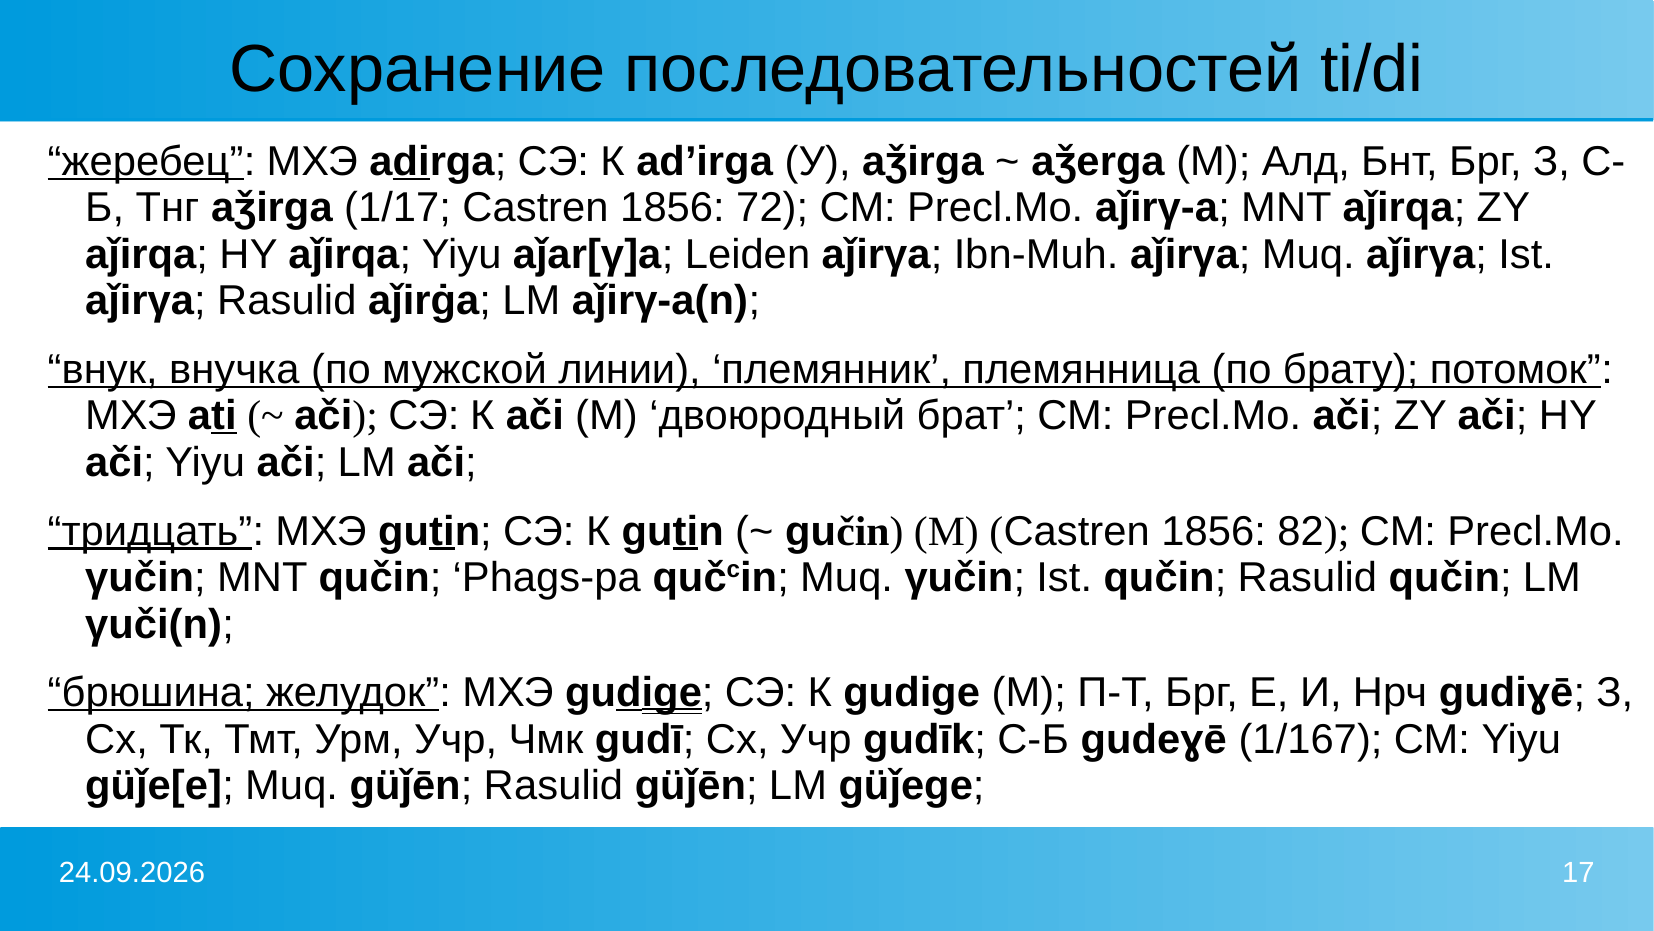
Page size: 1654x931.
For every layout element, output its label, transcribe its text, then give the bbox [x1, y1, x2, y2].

list “жеребец”: МХЭ adirga; СЭ: К ad’irga (У), aǯirga ~ aǯerga (М); Алд, Бнт, Брг, З, С-Б, Тнг aǯirga (1/17; Castren 1856: 72); СМ: Precl.Mo. aǰirγ-a; MNT aǰirqa; ZY aǰirqa; HY aǰirqa; Yiyu aǰar[γ]a; Leiden aǰirγa; Ibn-Muh. aǰirγa; Muq. aǰirγa; Ist. aǰirγa; Rasulid aǰirġa; LM aǰirγ-a(n); “внук, внучка (по мужской линии), ‘племянник’, племянница (по брату); потомок”: МХЭ ati (~ ači); СЭ: К ači (М) ‘двоюродный брат’; СМ: Precl.Mo. ači; ZY ači; HY ači; Yiyu ači; LM ači; “тридцать”: МХЭ gutin; СЭ: К gutin (~ gučin) (М) (Castren 1856: 82); СМ: Precl.Mo. γučin; MNT qučin; ‘Phags-pa qučcin; Muq. γučin; Ist. qučin; Rasulid qučin; LM γuči(n); “брюшина; желудок”: МХЭ gudige; СЭ: К gudige (М); П-Т, Брг, Е, И, Нрч gudiɣē; З, Сх, Тк, Тмт, Урм, Учр, Чмк gudī; Сх, Учр gudīk; С-Б gudeɣē (1/167); СМ: Yiyu güǰe[e]; Muq. güǰēn; Rasulid güǰēn; LM güǰege; [10, 137, 1635, 817]
title Сохранение последовательностей ti/di [59, 29, 1595, 108]
